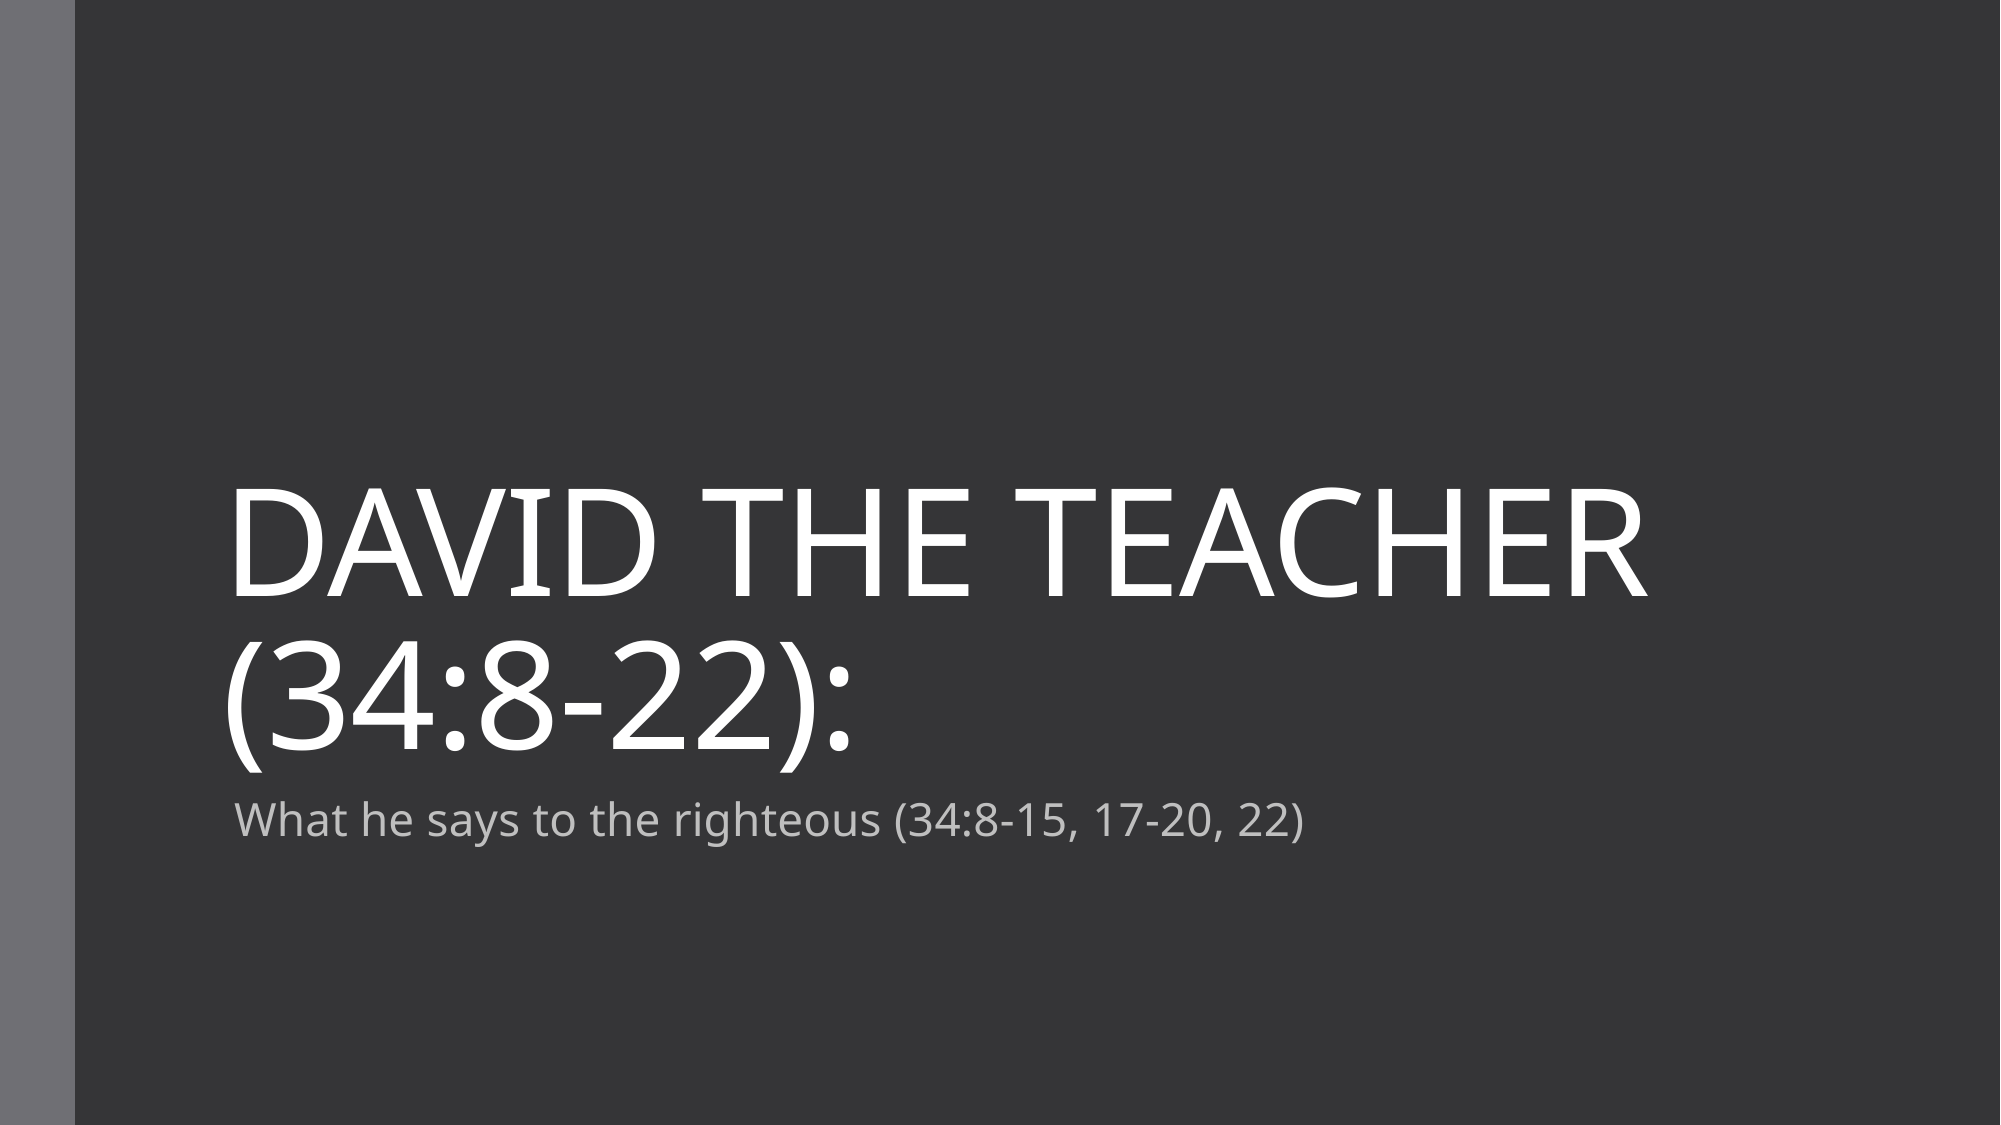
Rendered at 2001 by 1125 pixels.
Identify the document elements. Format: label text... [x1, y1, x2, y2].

title DAVID THE TEACHER (34:8-22): [206, 124, 1752, 787]
subtitle What he says to the righteous (34:8-15, 17-20, 22) [206, 787, 1752, 1066]
